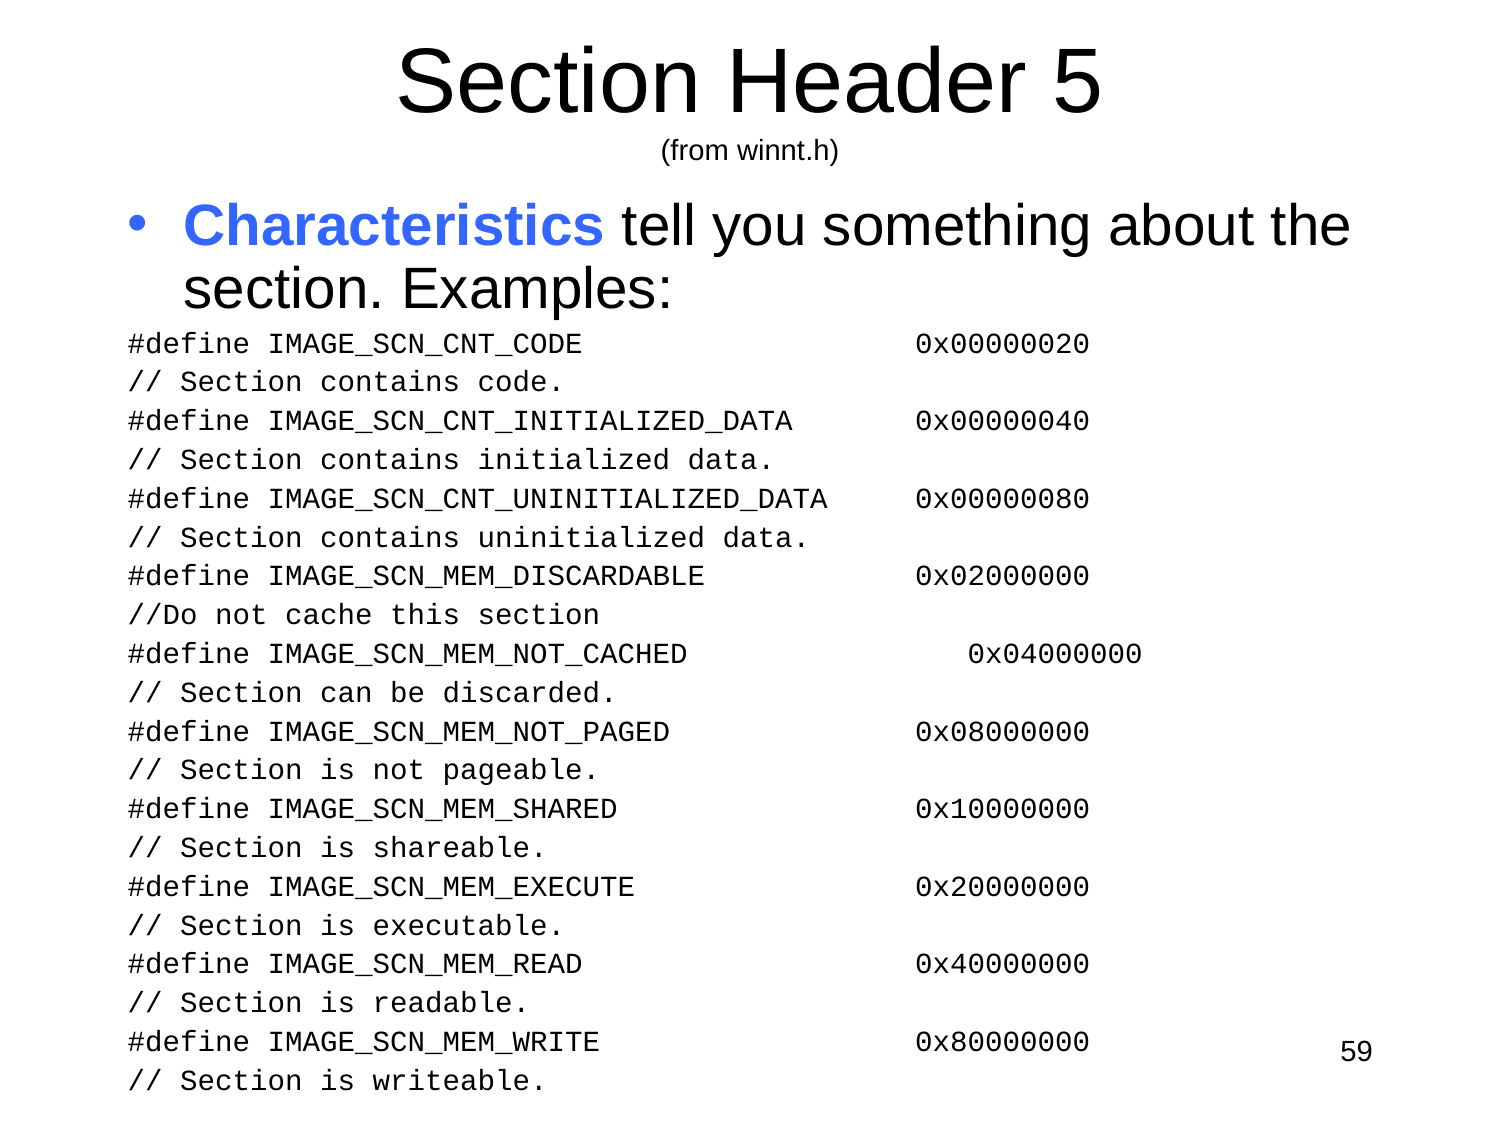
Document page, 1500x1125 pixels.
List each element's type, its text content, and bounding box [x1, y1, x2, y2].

title Section Header 5 (from winnt.h) [0, 0, 1500, 188]
list Characteristics tell you something about the section. Examples: #define IMAGE_SCN_CNT_CODE 0x00000020 // Section contains code. #define IMAGE_SCN_CNT_INITIALIZED_DATA 0x00000040 // Section contains initialized data. #define IMAGE_SCN_CNT_UNINITIALIZED_DATA 0x00000080 // Section contains uninitialized data. #define IMAGE_SCN_MEM_DISCARDABLE 0x02000000 //Do not cache this section #define IMAGE_SCN_MEM_NOT_CACHED 0x04000000 // Section can be discarded. #define IMAGE_SCN_MEM_NOT_PAGED 0x08000000 // Section is not pageable. #define IMAGE_SCN_MEM_SHARED 0x10000000 // Section is shareable. #define IMAGE_SCN_MEM_EXECUTE 0x20000000 // Section is executable. #define IMAGE_SCN_MEM_READ 0x40000000 // Section is readable. #define IMAGE_SCN_MEM_WRITE 0x80000000 // Section is writeable. [112, 187, 1388, 1125]
text_box 103 [1074, 1025, 1388, 1101]
